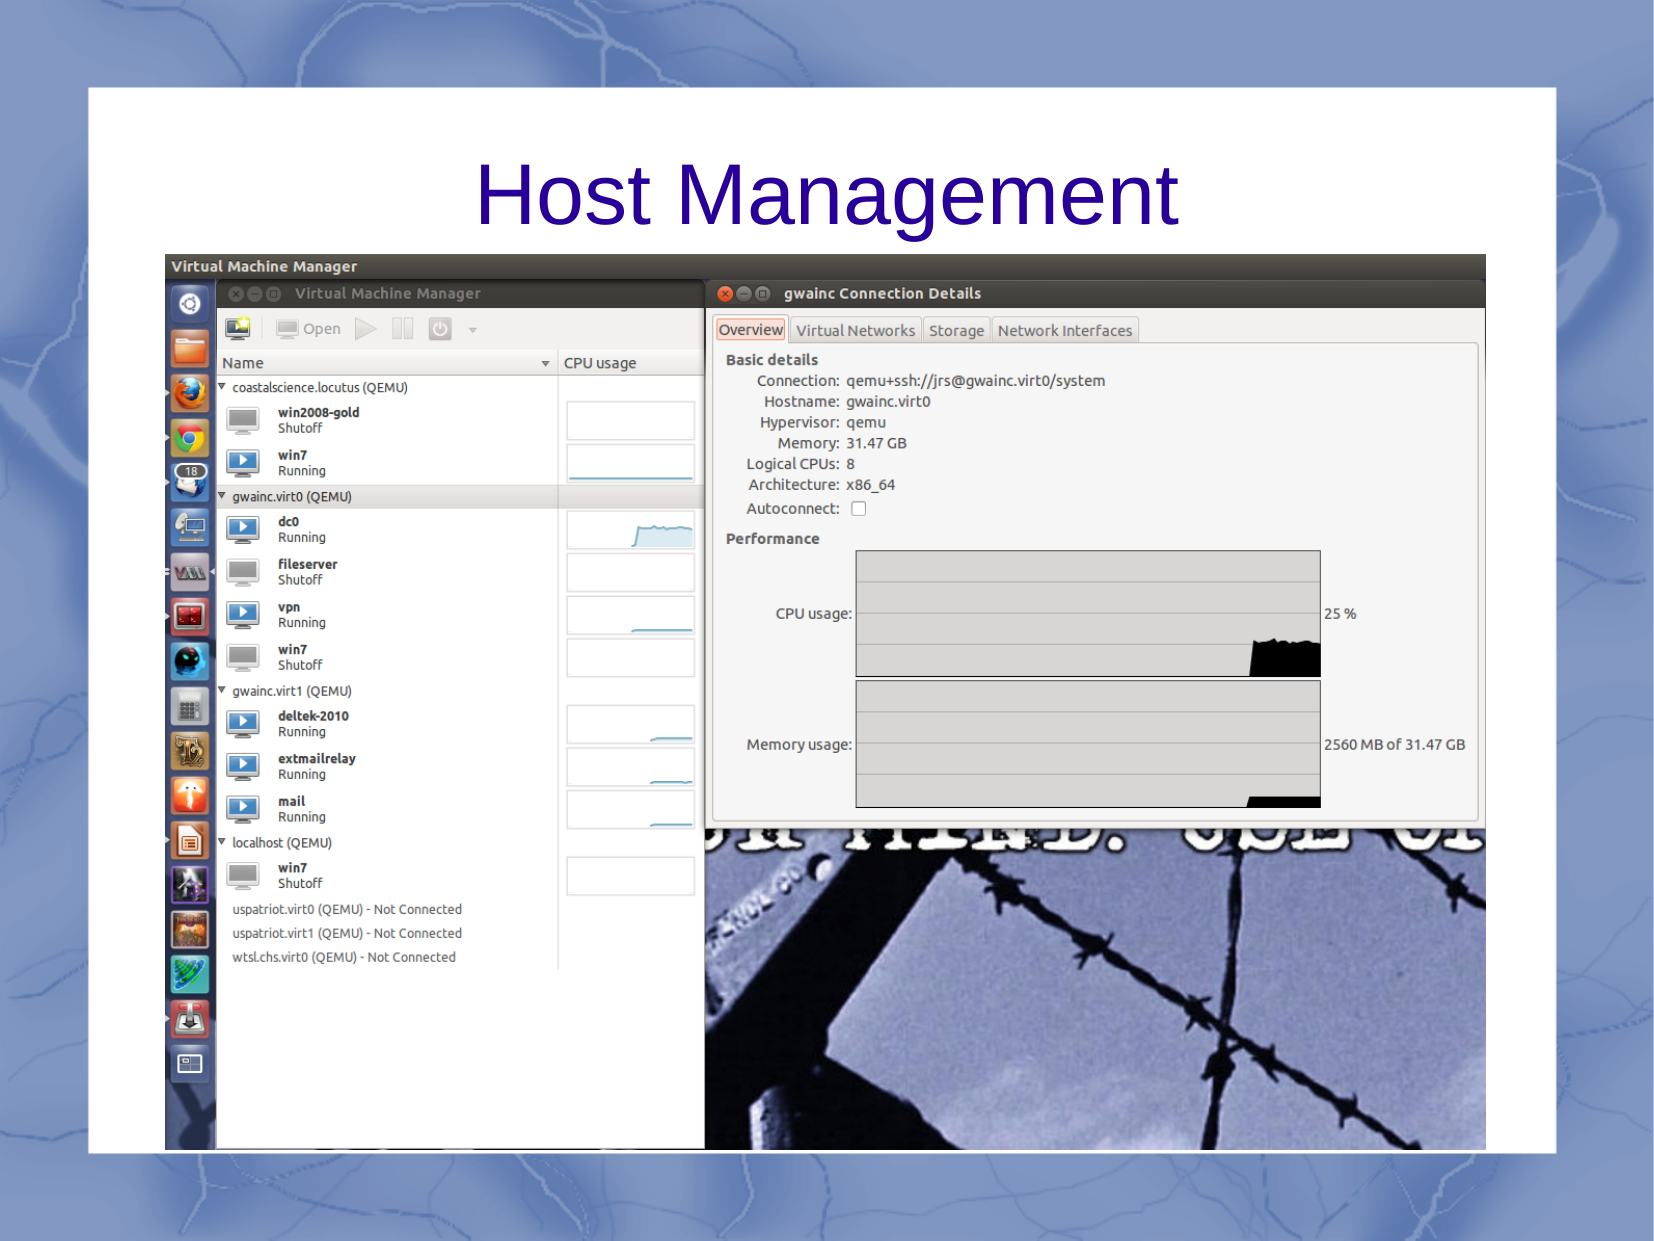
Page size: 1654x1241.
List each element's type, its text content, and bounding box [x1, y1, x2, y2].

picture [0, 0, 1654, 1241]
title Host Management [118, 90, 1536, 298]
